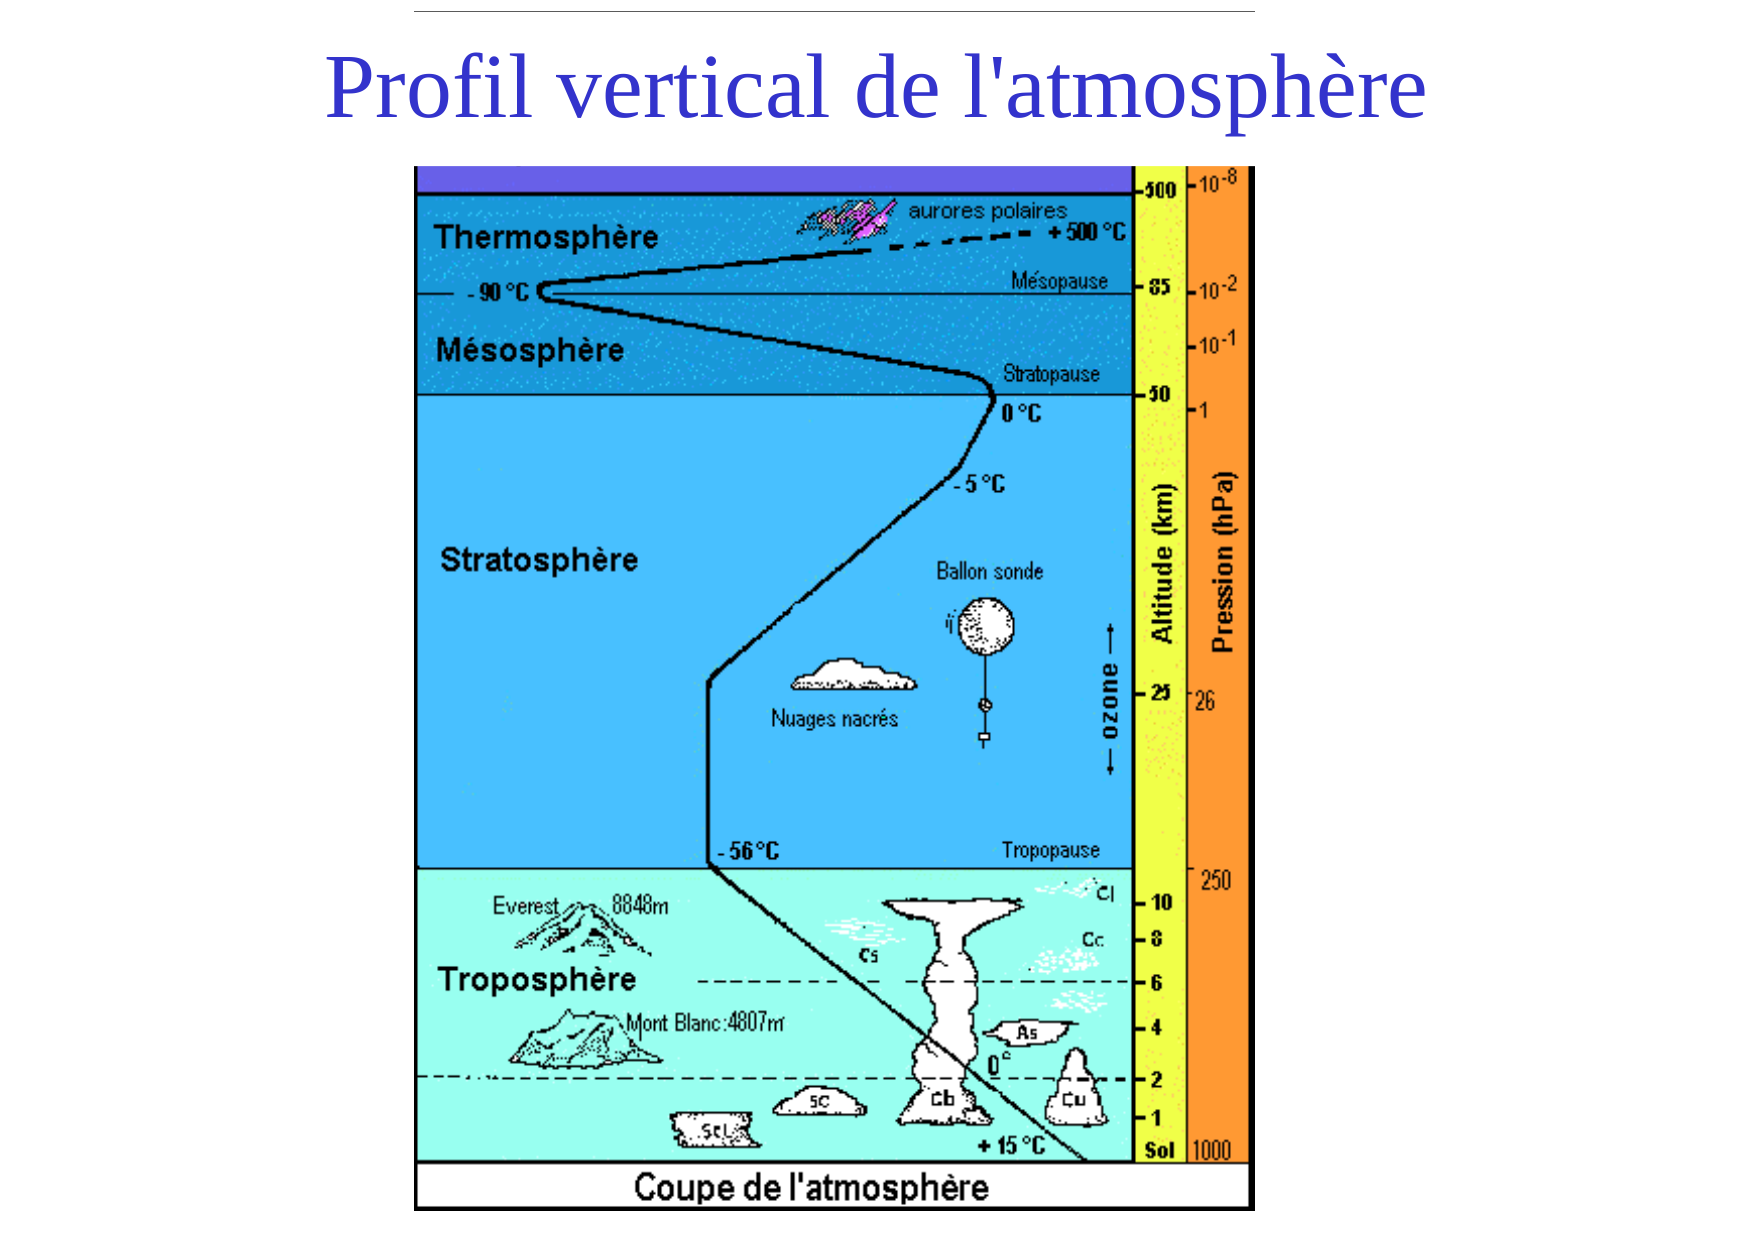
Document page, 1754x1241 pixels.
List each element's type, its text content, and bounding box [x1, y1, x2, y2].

title Profil vertical de l'atmosphère [128, 11, 1627, 167]
picture [414, 167, 1255, 1211]
